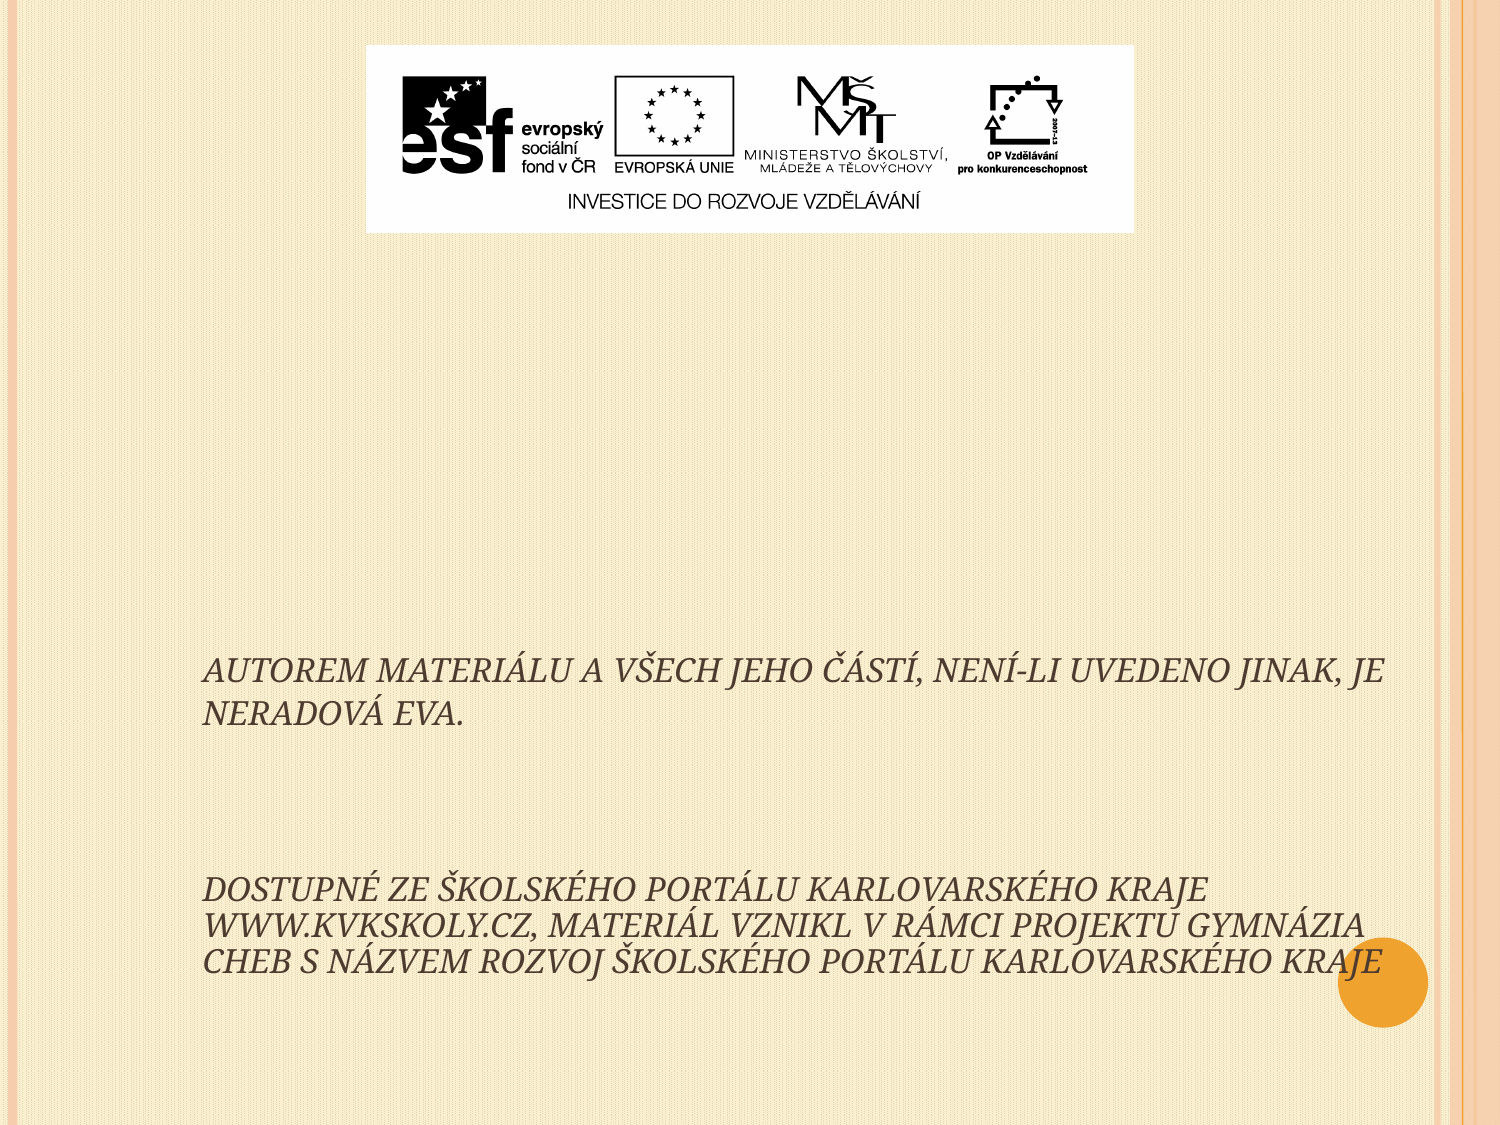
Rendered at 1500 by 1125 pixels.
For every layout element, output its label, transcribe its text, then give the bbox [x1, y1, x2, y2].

picture [366, 45, 1134, 233]
list Autorem materiálu a všech jeho částí, není-li uvedeno jinak, je Neradová Eva. Dostupné ze Školského portálu Karlovarského kraje www.kvkskoly.cz, materiál vznikl v rámci projektu Gymnázia Cheb s názvem Rozvoj školského portálu Karlovarského kraje [75, 262, 1426, 1005]
